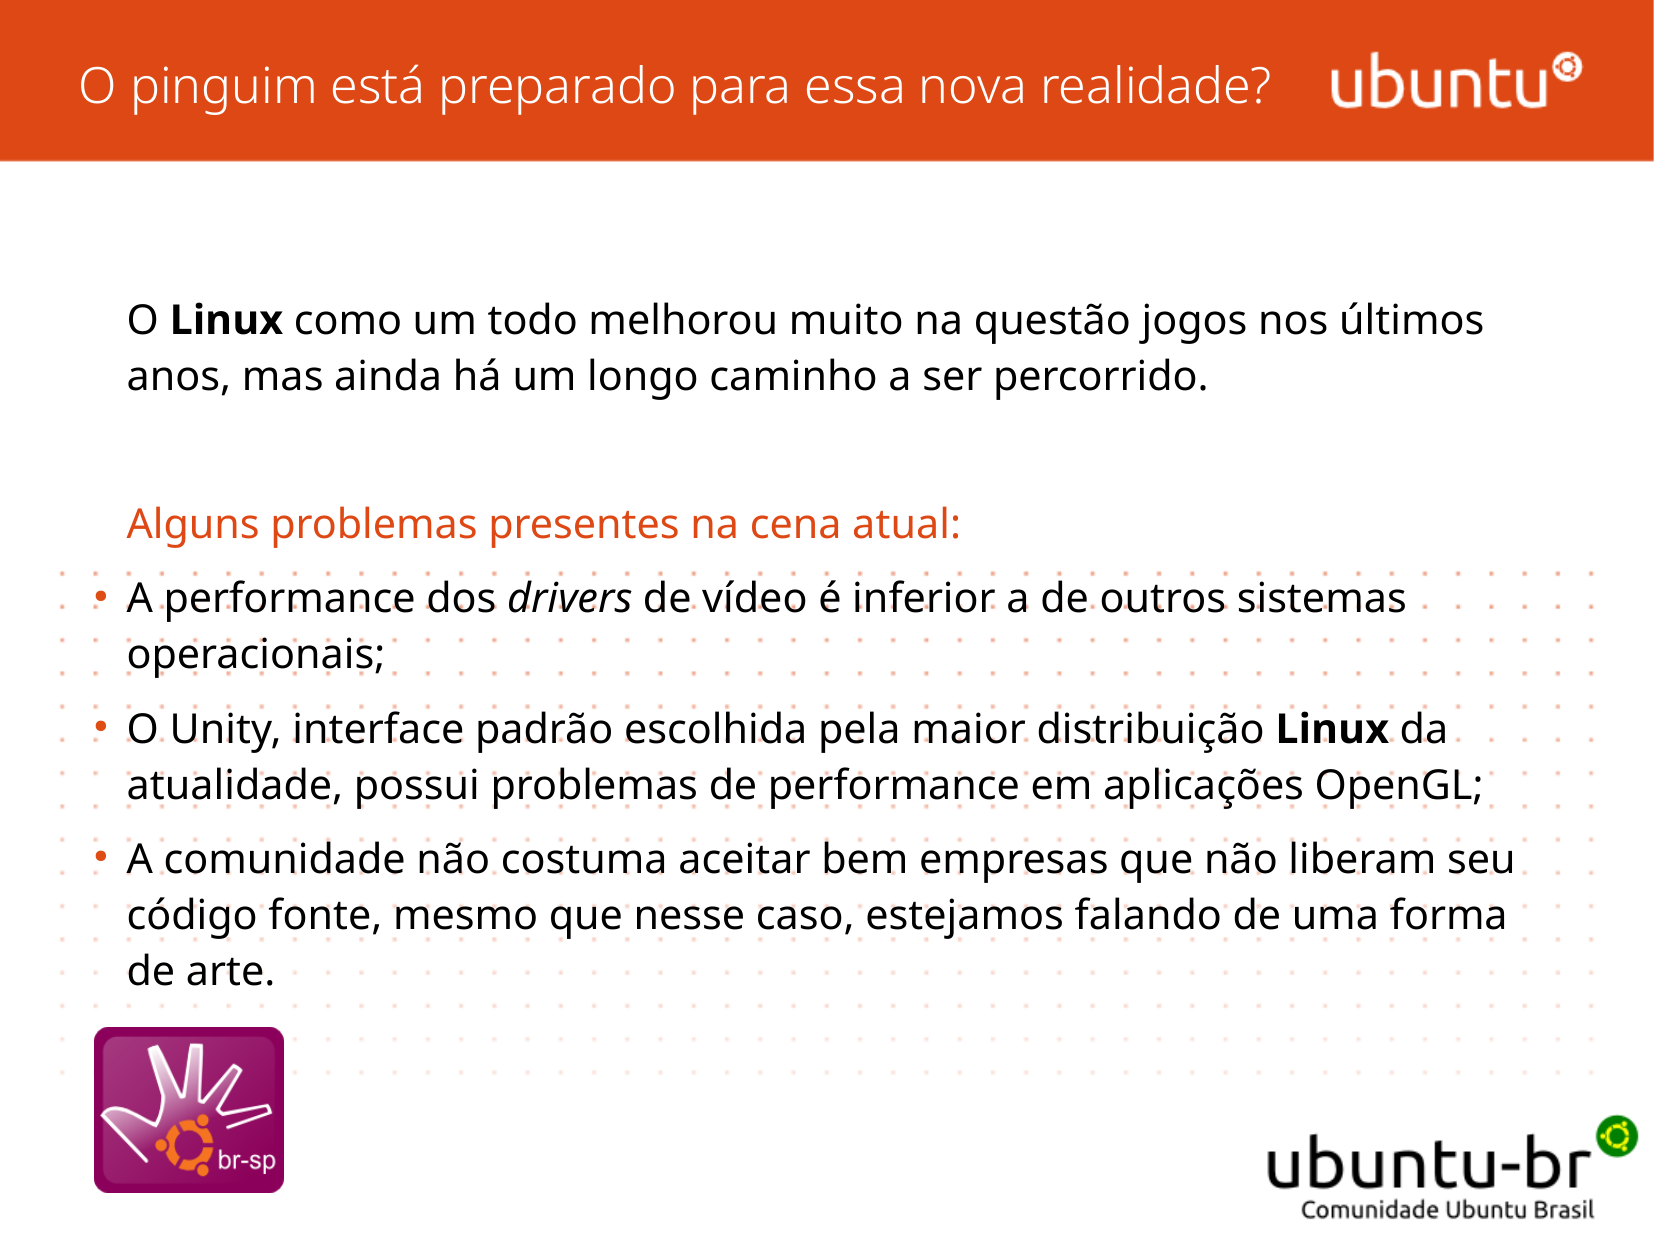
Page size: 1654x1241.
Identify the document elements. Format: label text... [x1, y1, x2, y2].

list O Linux como um todo melhorou muito na questão jogos nos últimos anos, mas ainda há um longo caminho a ser percorrido. Alguns problemas presentes na cena atual: A performance dos drivers de vídeo é inferior a de outros sistemas operacionais; O Unity, interface padrão escolhida pela maior distribuição Linux da atualidade, possui problemas de performance em aplicações OpenGL; A comunidade não costuma aceitar bem empresas que não liberam seu código fonte, mesmo que nesse caso, estejamos falando de uma forma de arte. [82, 290, 1538, 1010]
title O pinguim está preparado para essa nova realidade? [41, 31, 1300, 136]
picture [0, 0, 1654, 1241]
